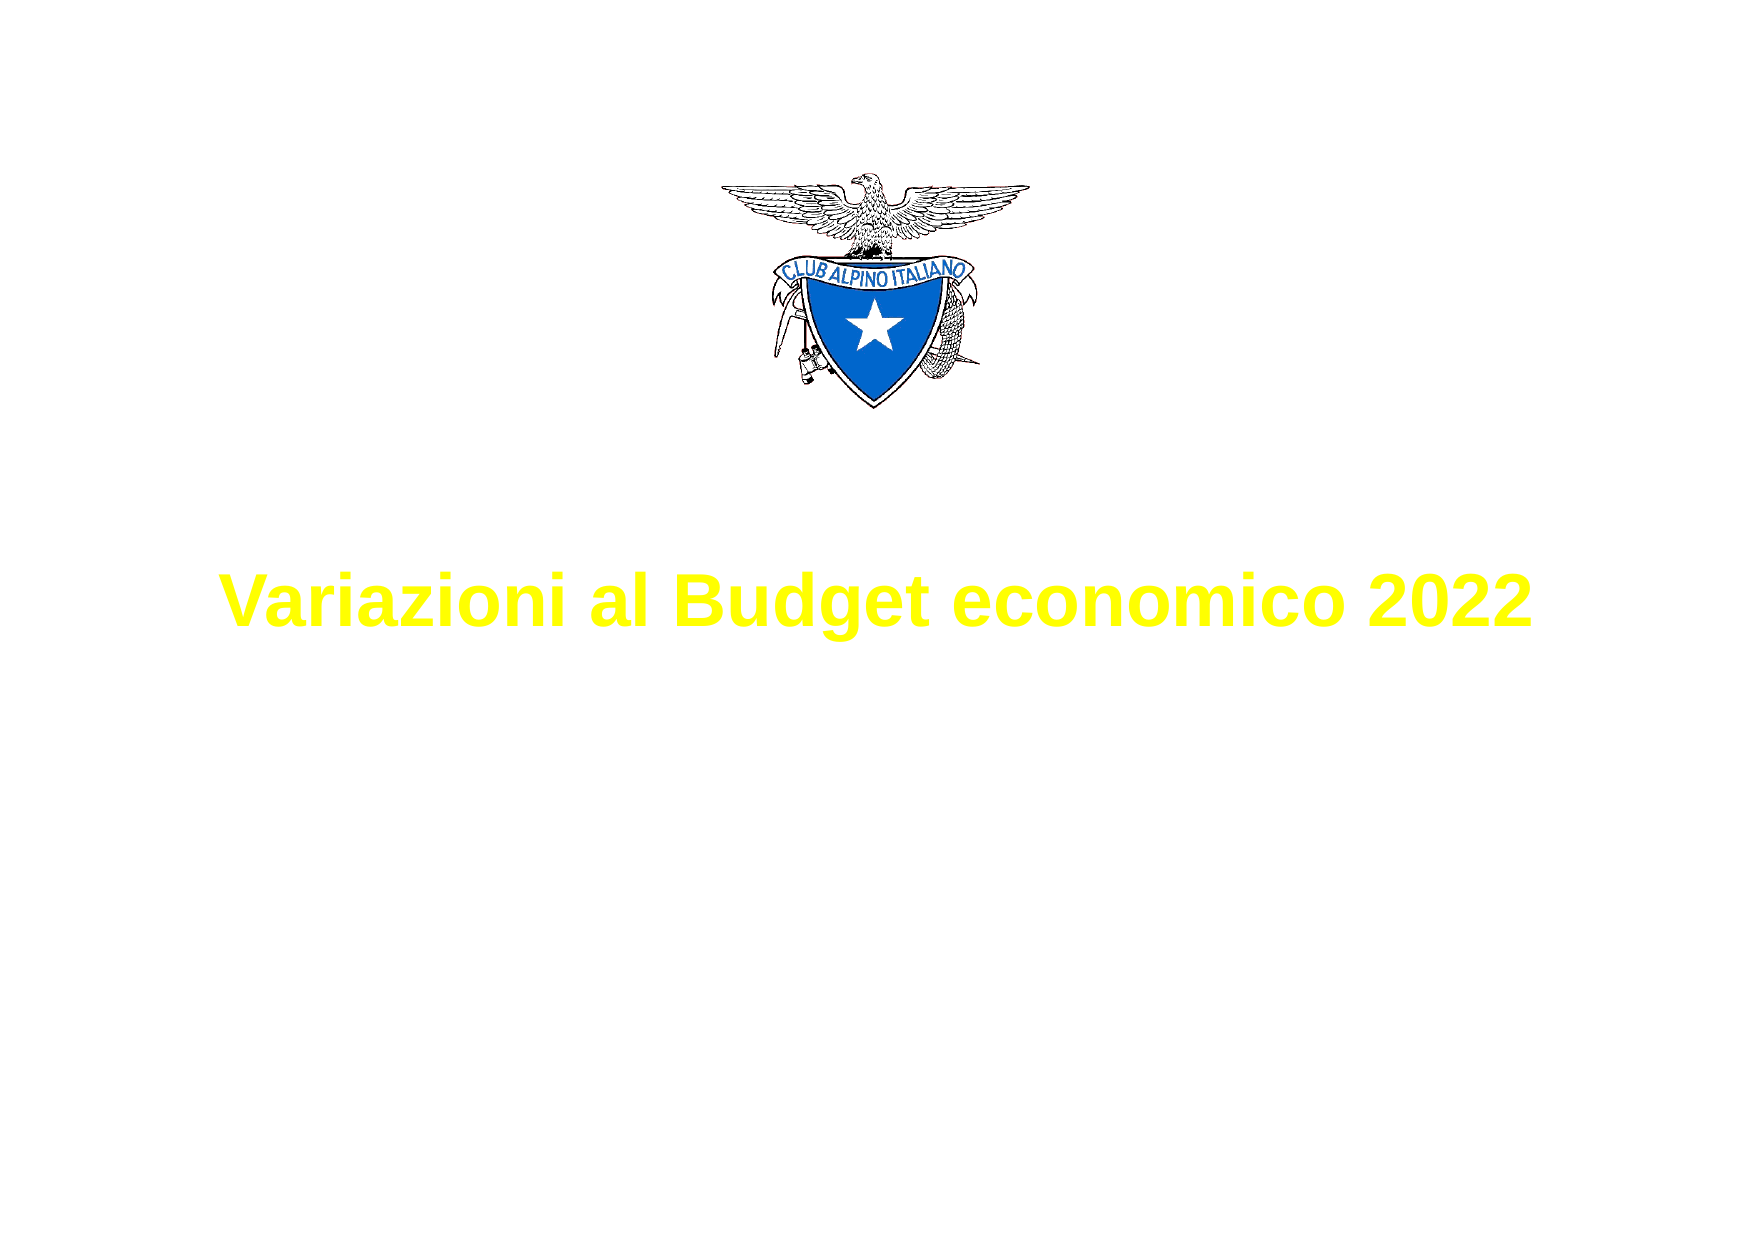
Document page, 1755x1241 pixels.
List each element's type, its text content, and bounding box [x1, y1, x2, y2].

picture [708, 159, 1046, 436]
text_box Variazioni al Budget economico 2022 [116, 550, 1638, 720]
